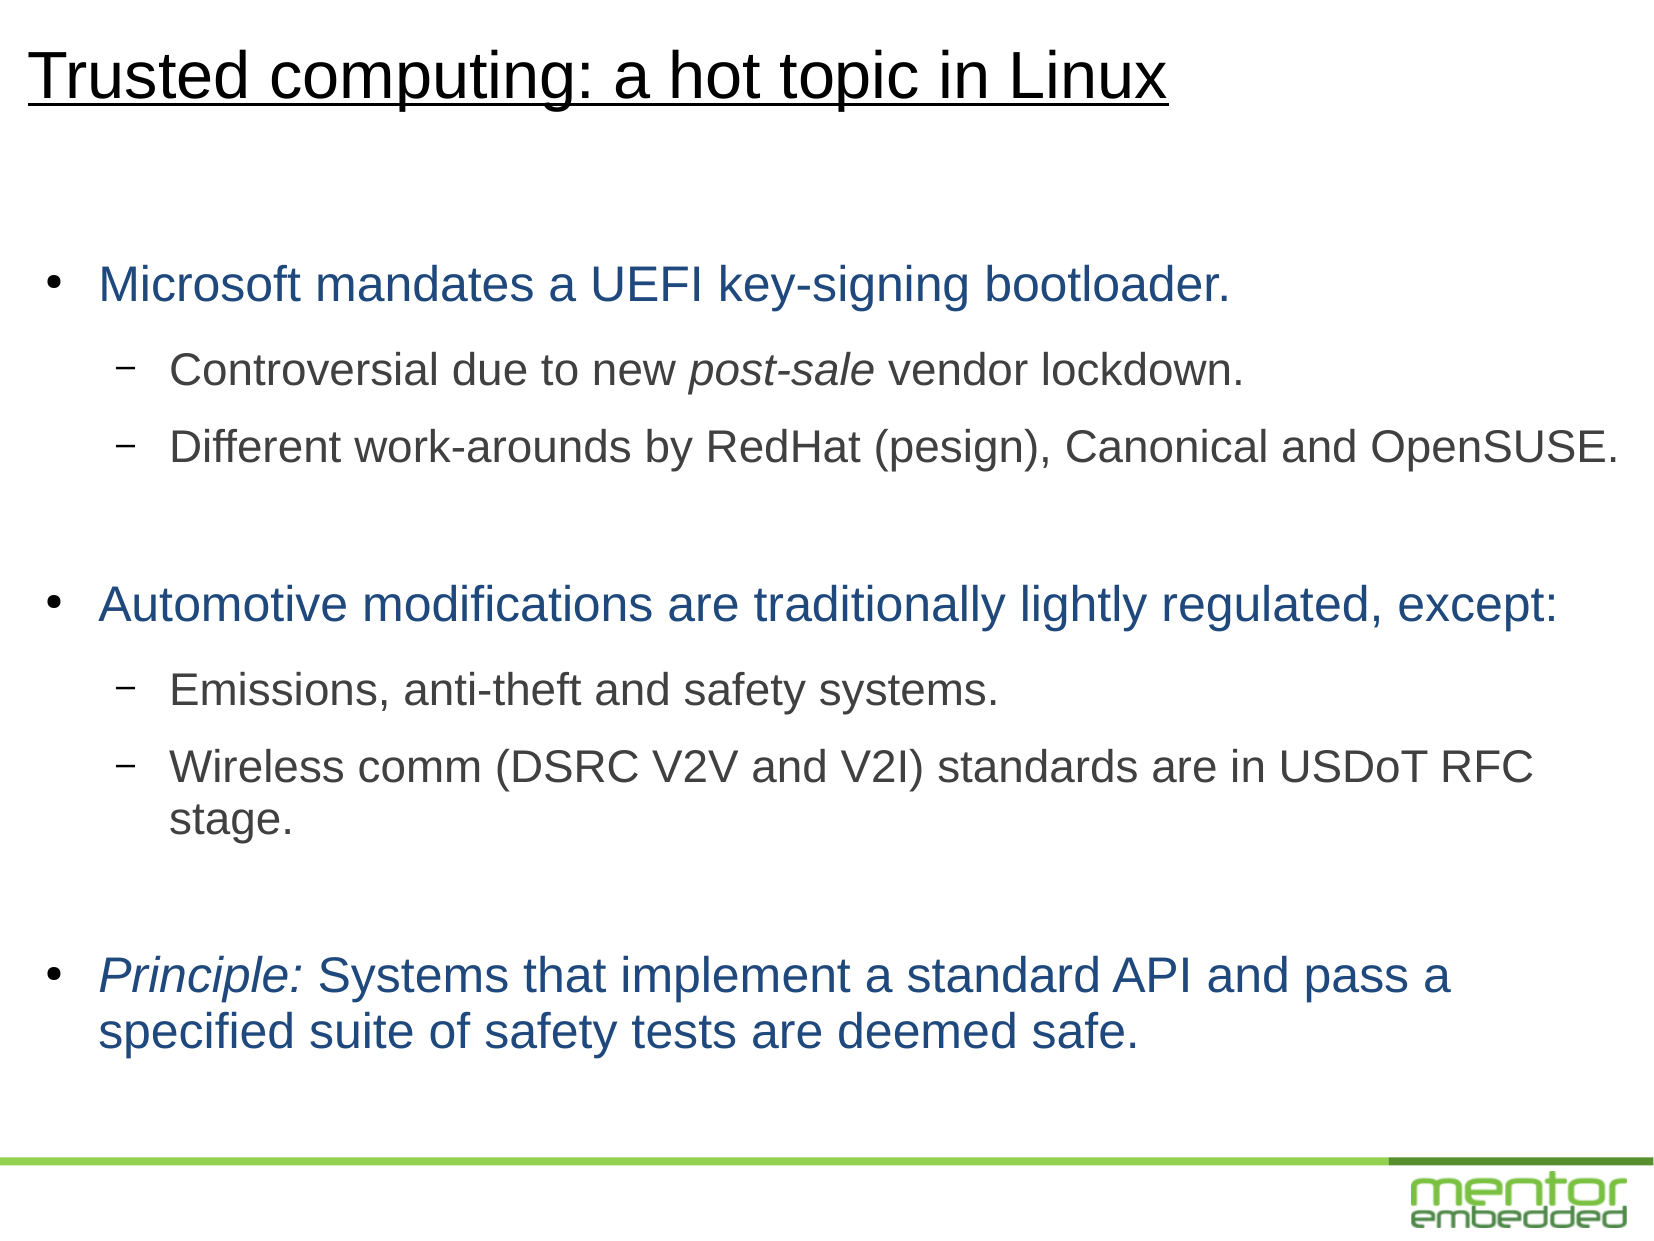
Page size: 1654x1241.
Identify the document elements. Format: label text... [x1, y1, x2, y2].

list Microsoft mandates a UEFI key-signing bootloader. Controversial due to new post-sale vendor lockdown. Different work-arounds by RedHat (pesign), Canonical and OpenSUSE. Automotive modifications are traditionally lightly regulated, except: Emissions, anti-theft and safety systems. Wireless comm (DSRC V2V and V2I) standards are in USDoT RFC stage. Principle: Systems that implement a standard API and pass a specified suite of safety tests are deemed safe. [27, 151, 1638, 1075]
title Trusted computing: a hot topic in Linux [27, 13, 1640, 138]
picture [1411, 1171, 1627, 1228]
